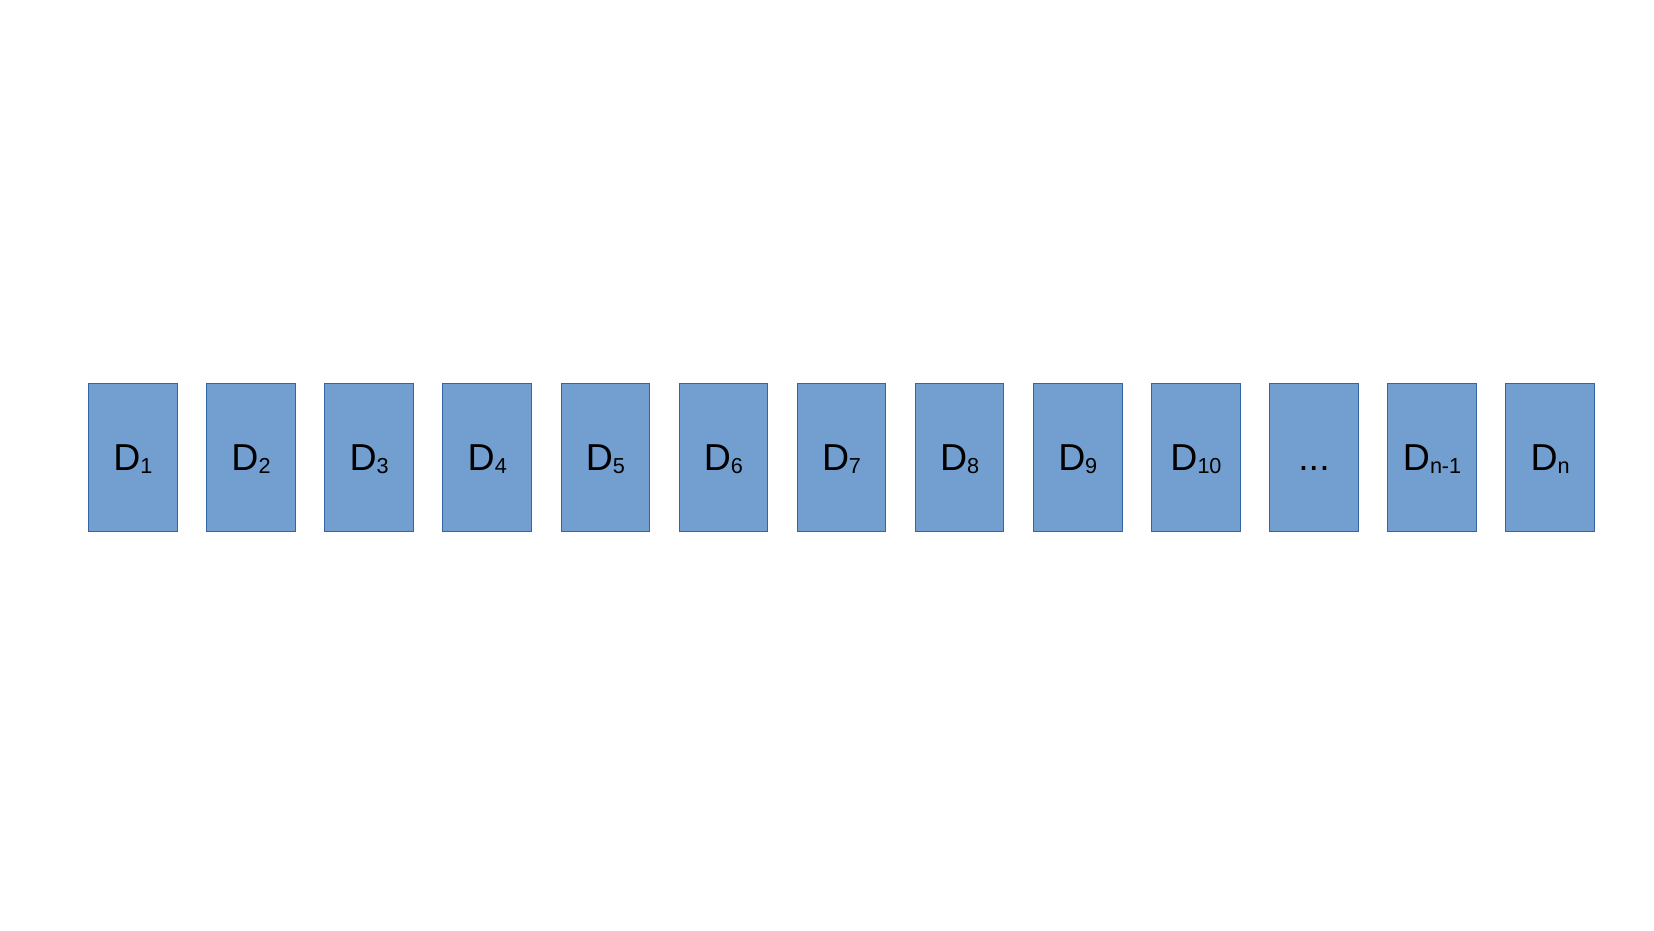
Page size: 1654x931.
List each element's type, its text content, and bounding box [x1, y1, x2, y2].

text_box D3 [324, 383, 414, 532]
text_box D2 [206, 383, 296, 532]
text_box Dn [1505, 383, 1595, 532]
text_box D5 [561, 383, 650, 532]
text_box D4 [442, 383, 532, 532]
text_box D8 [915, 383, 1004, 532]
text_box D7 [797, 383, 886, 532]
text_box D1 [88, 383, 178, 532]
text_box Dn-1 [1387, 383, 1477, 532]
text_box D6 [679, 383, 768, 532]
text_box ... [1269, 383, 1359, 532]
text_box D10 [1151, 383, 1241, 532]
text_box D9 [1033, 383, 1123, 532]
